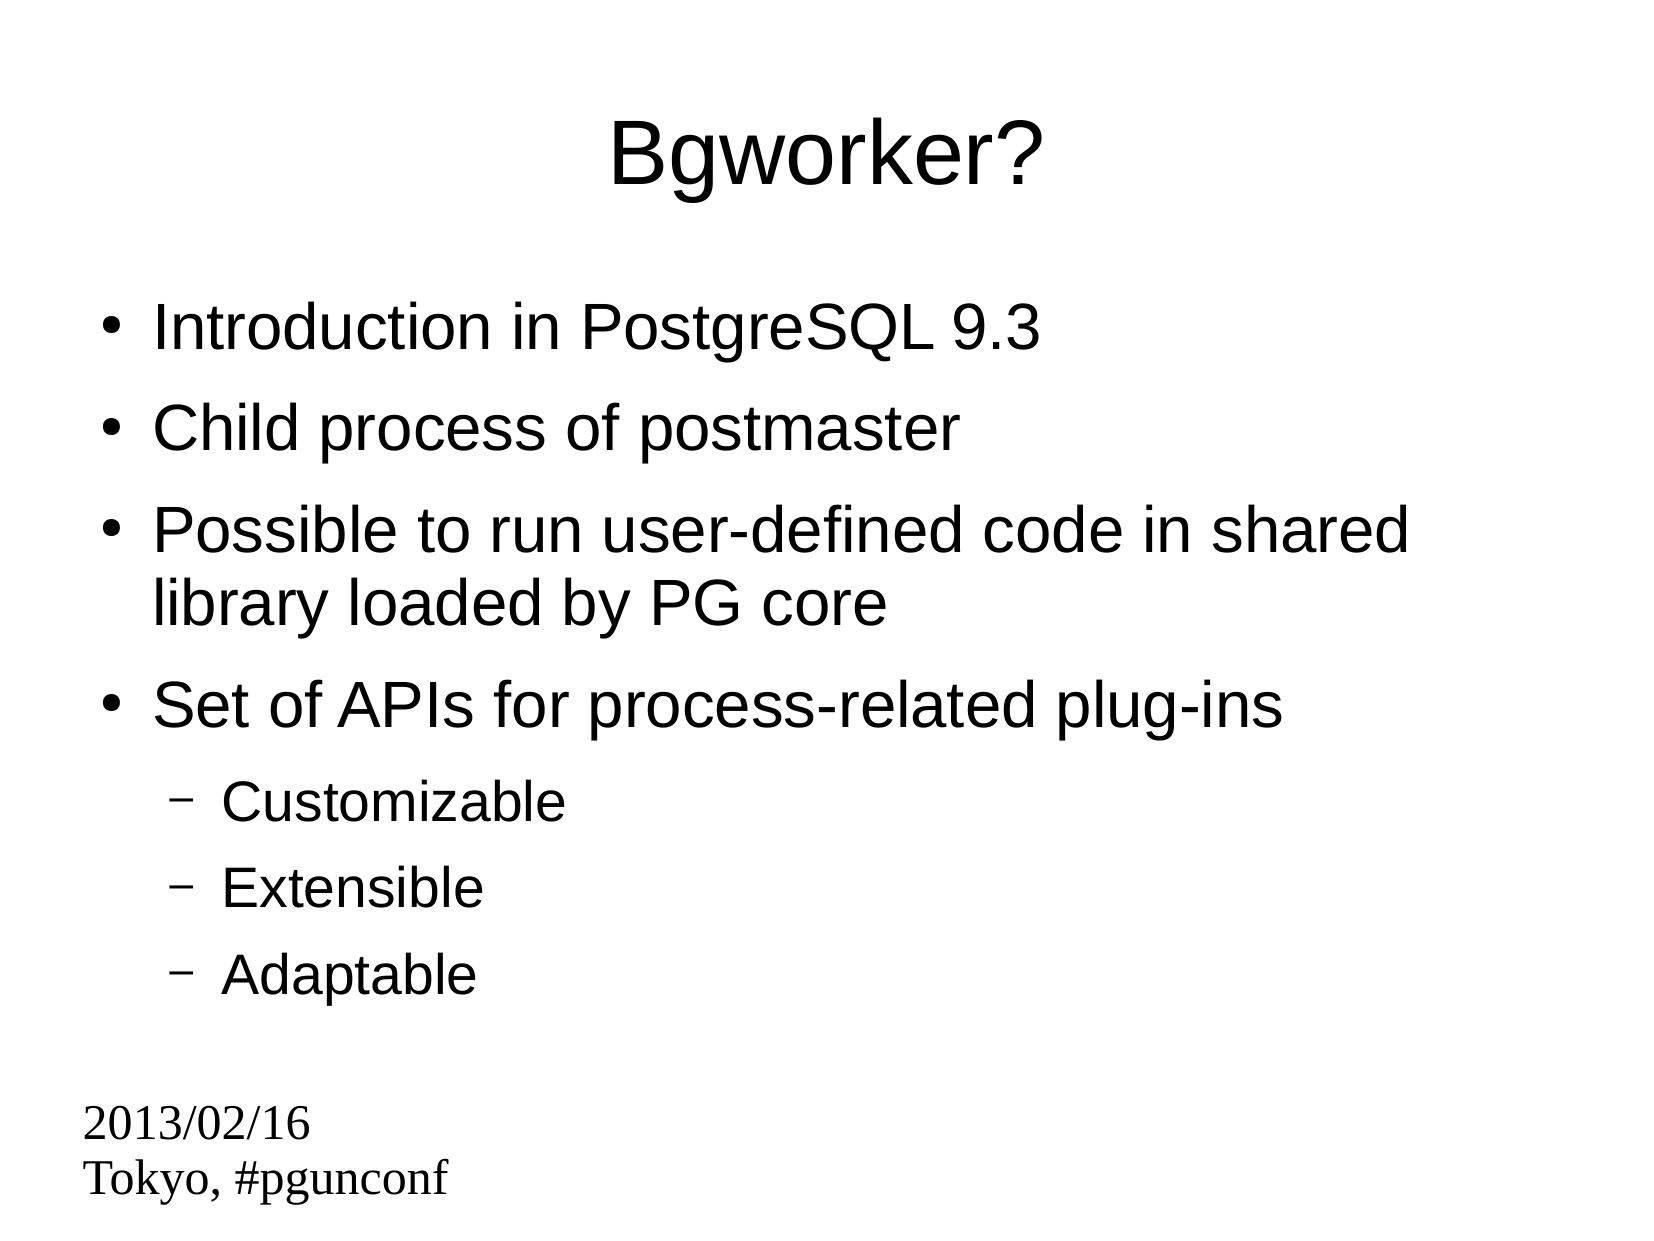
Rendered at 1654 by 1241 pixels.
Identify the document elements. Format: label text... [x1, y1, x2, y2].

list Introduction in PostgreSQL 9.3 Child process of postmaster Possible to run user-defined code in shared library loaded by PG core Set of APIs for process-related plug-ins Customizable Extensible Adaptable [82, 290, 1538, 1010]
title Bgworker? [82, 49, 1571, 257]
